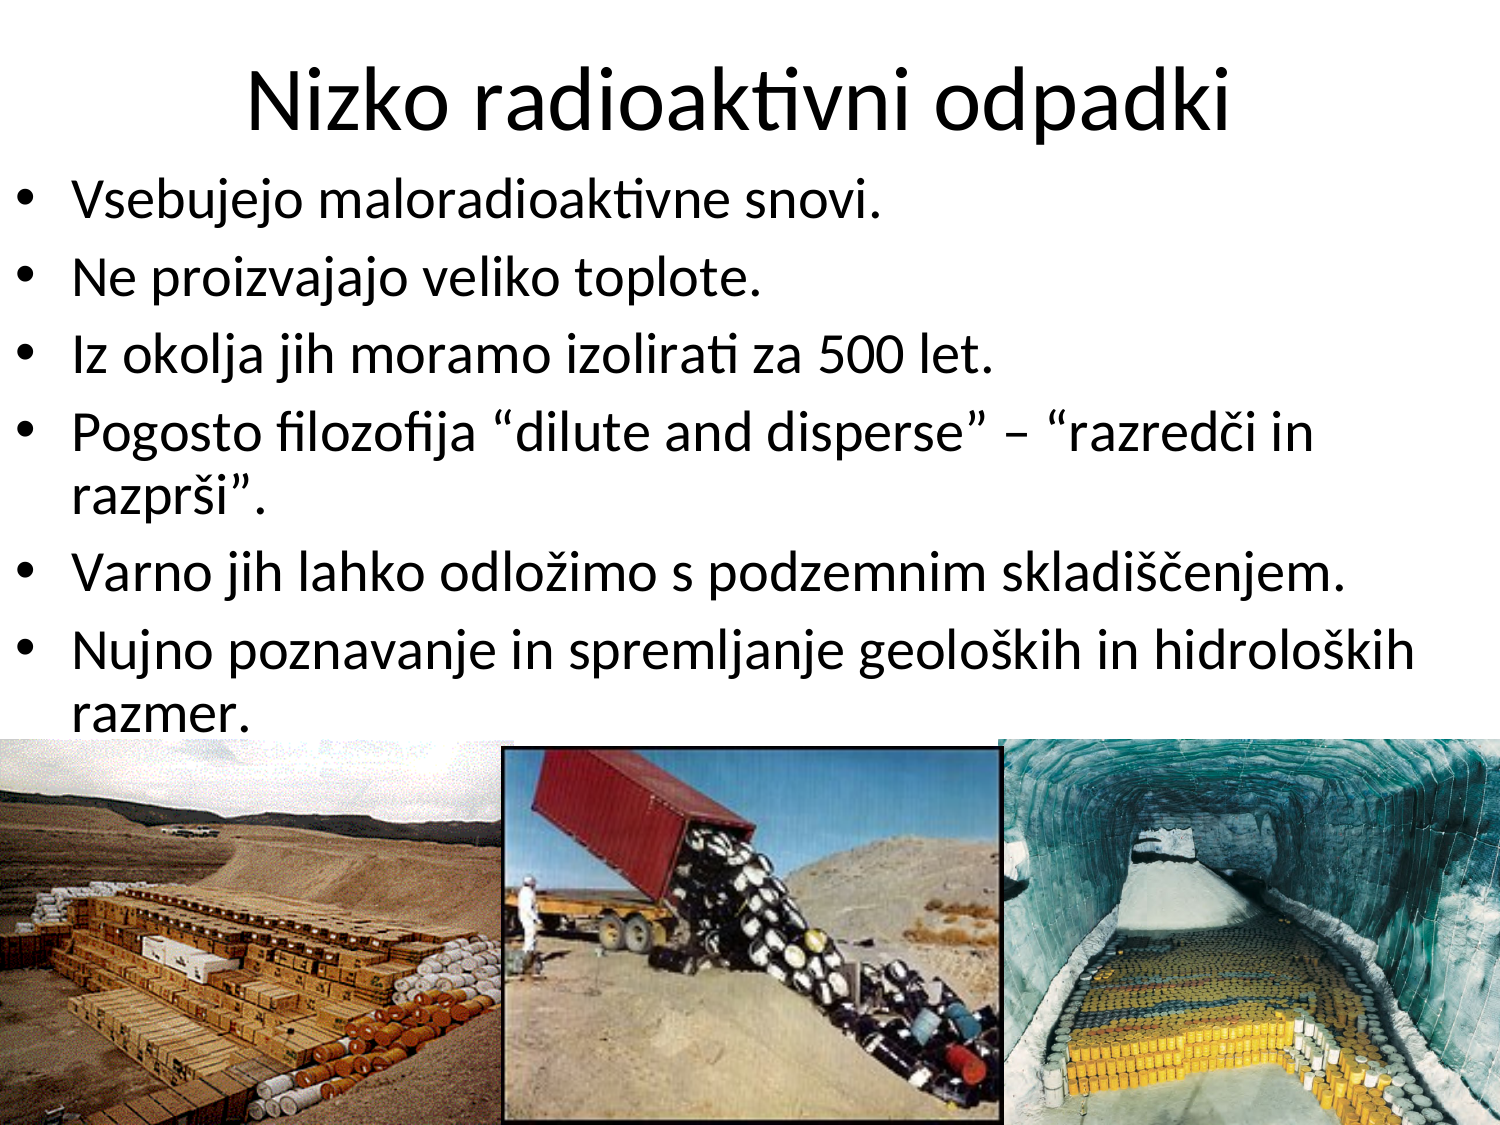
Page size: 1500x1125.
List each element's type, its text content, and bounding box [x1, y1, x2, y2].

text_box Nizko radioaktivni odpadki [64, 0, 1415, 160]
picture [0, 739, 1500, 1125]
text_box Vsebujejo maloradioaktivne snovi. Ne proizvajajo veliko toplote. Iz okolja jih moramo izolirati za 500 let. Pogosto filozofija “dilute and disperse” – “razredči in razprši”. Varno jih lahko odložimo s podzemnim skladiščenjem. Nujno poznavanje in spremljanje geoloških in hidroloških razmer. [0, 160, 1500, 746]
